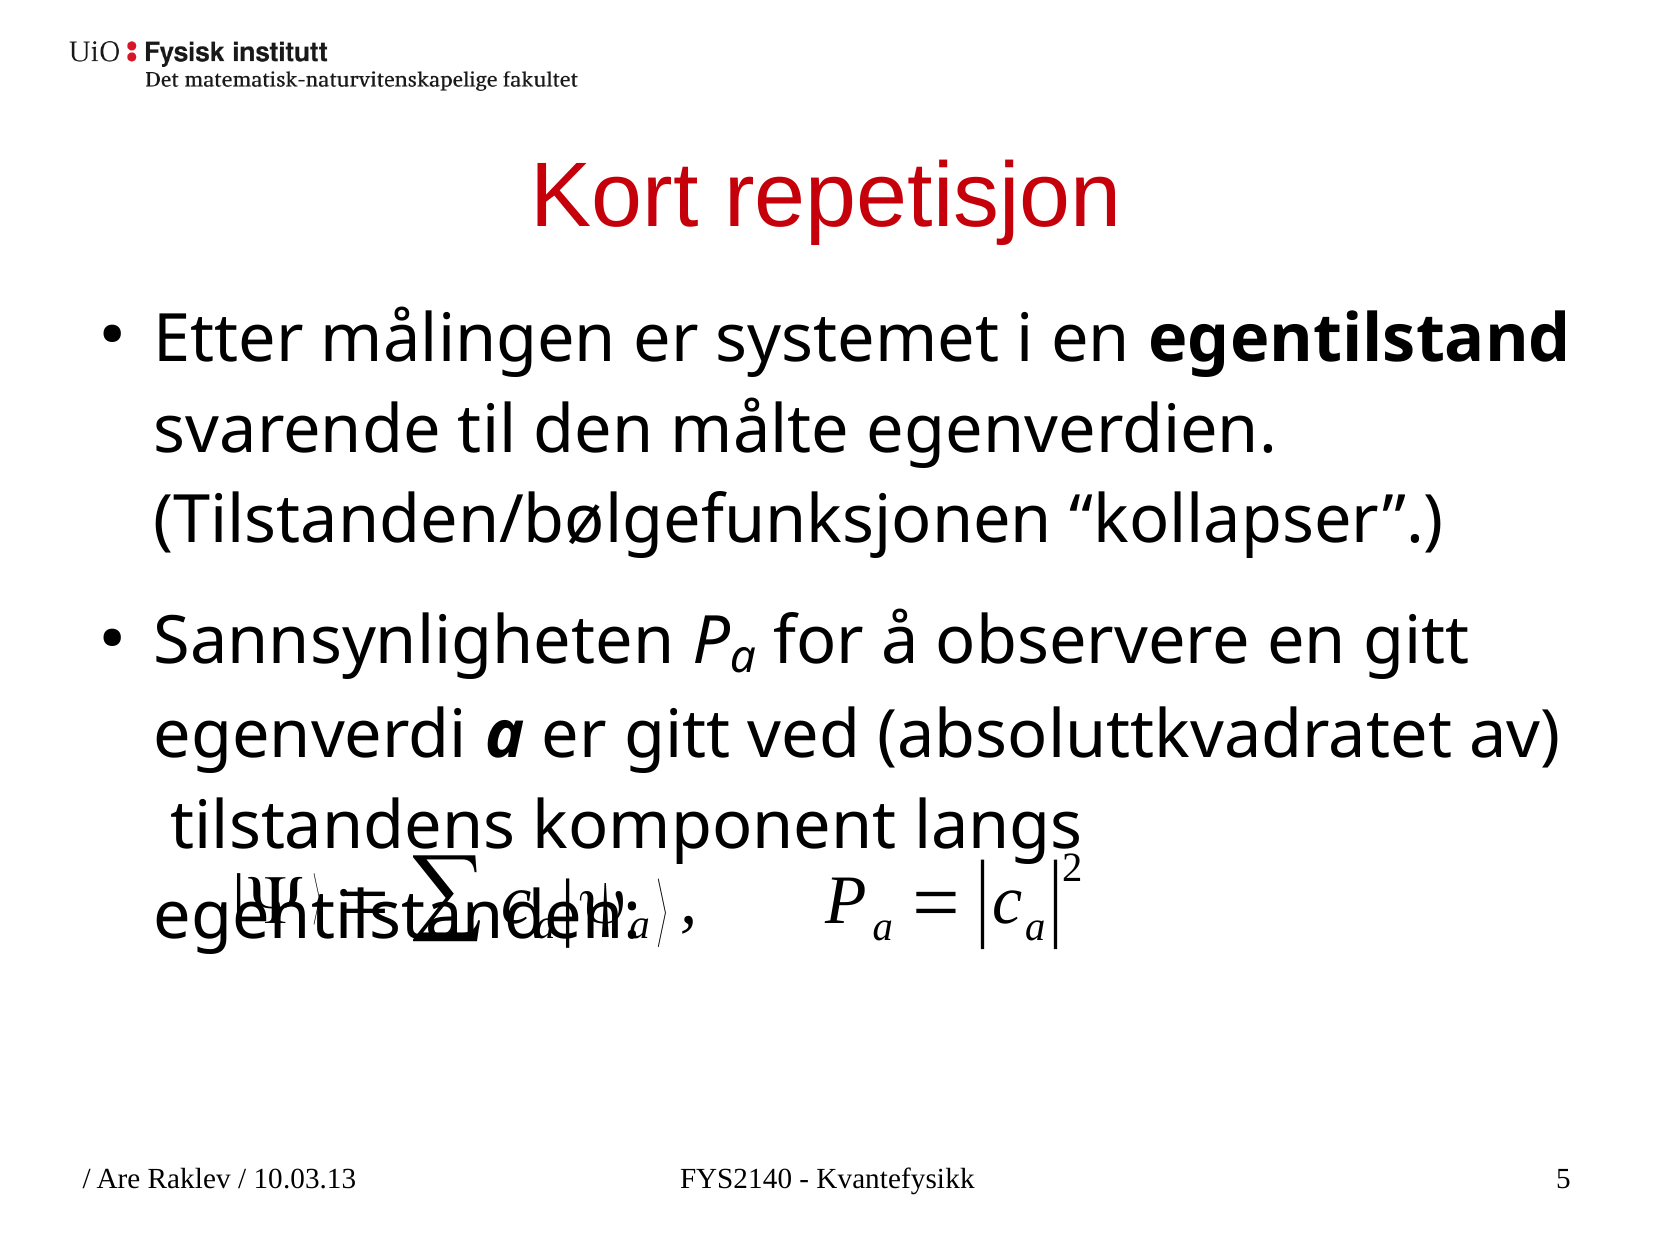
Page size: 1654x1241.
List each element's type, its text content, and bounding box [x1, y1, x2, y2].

chart [814, 844, 1089, 954]
list Etter målingen er systemet i en egentilstand svarende til den målte egenverdien. (Tilstanden/bølgefunksjonen “kollapser”.) Sannsynligheten Pa for å observere en gitt egenverdi a er gitt ved (absoluttkvadratet av) tilstandens komponent langs egentilstanden: [82, 290, 1576, 1094]
chart [219, 850, 704, 953]
picture [68, 37, 581, 93]
title Kort repetisjon [82, 90, 1571, 290]
